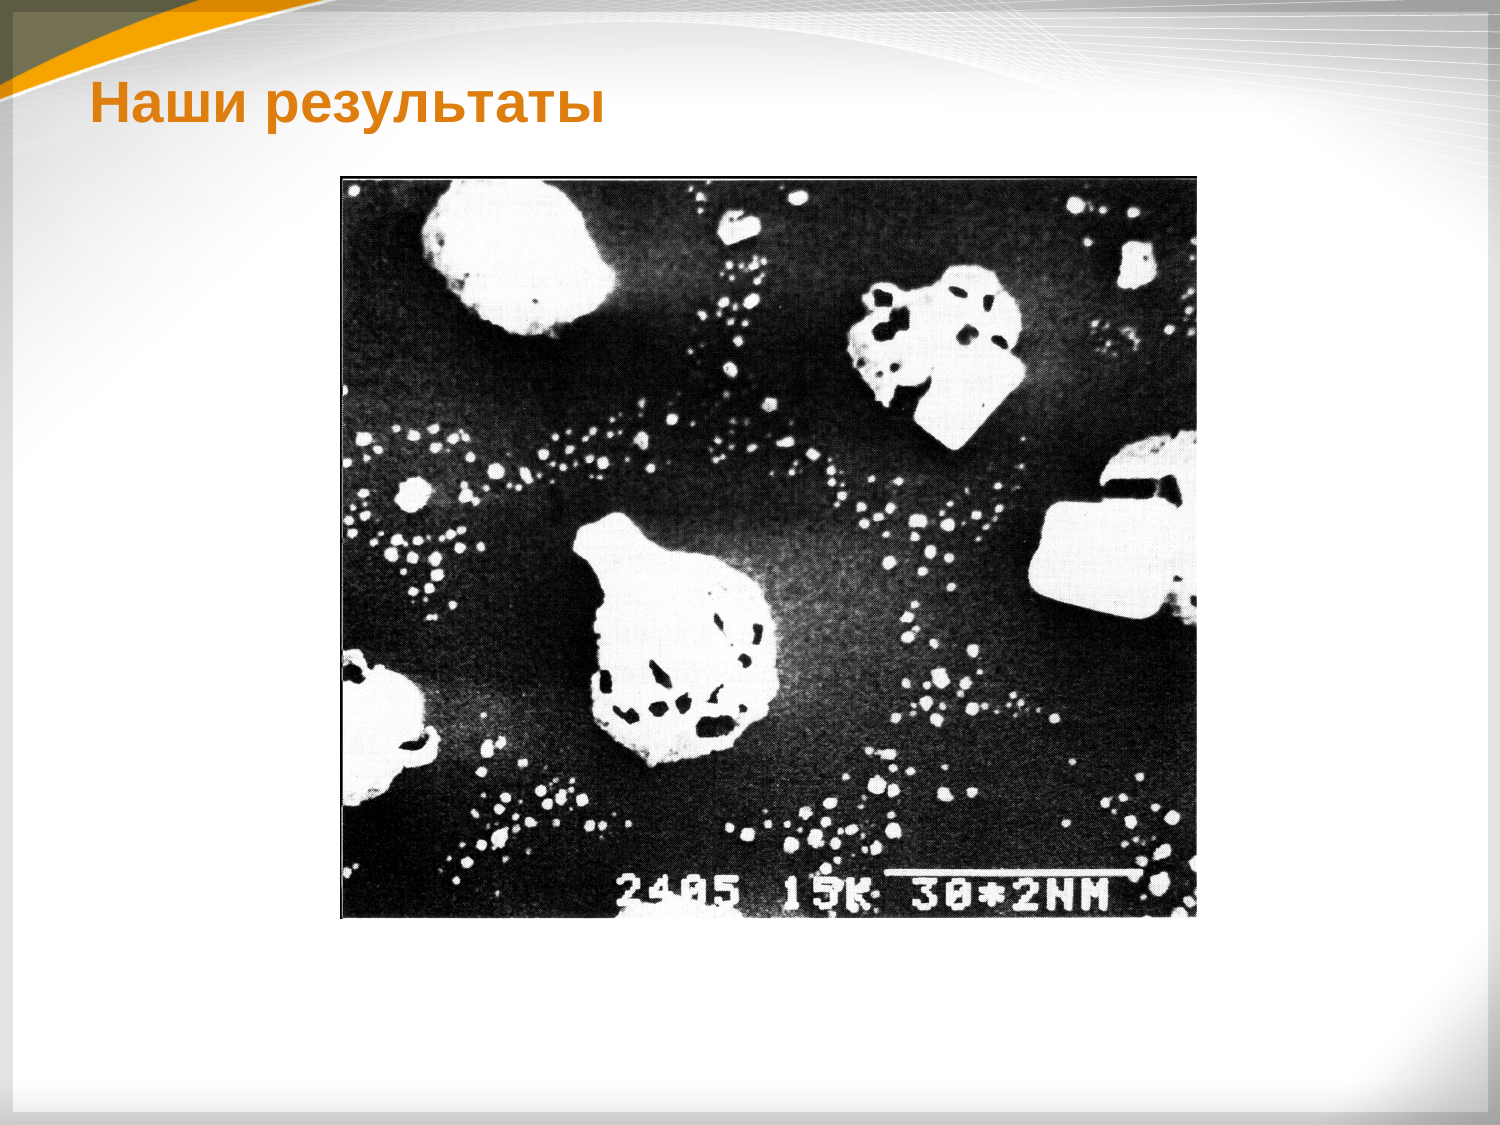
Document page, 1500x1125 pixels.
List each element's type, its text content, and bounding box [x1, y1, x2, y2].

picture [0, 0, 1500, 1125]
title Наши результаты [74, 21, 1463, 177]
